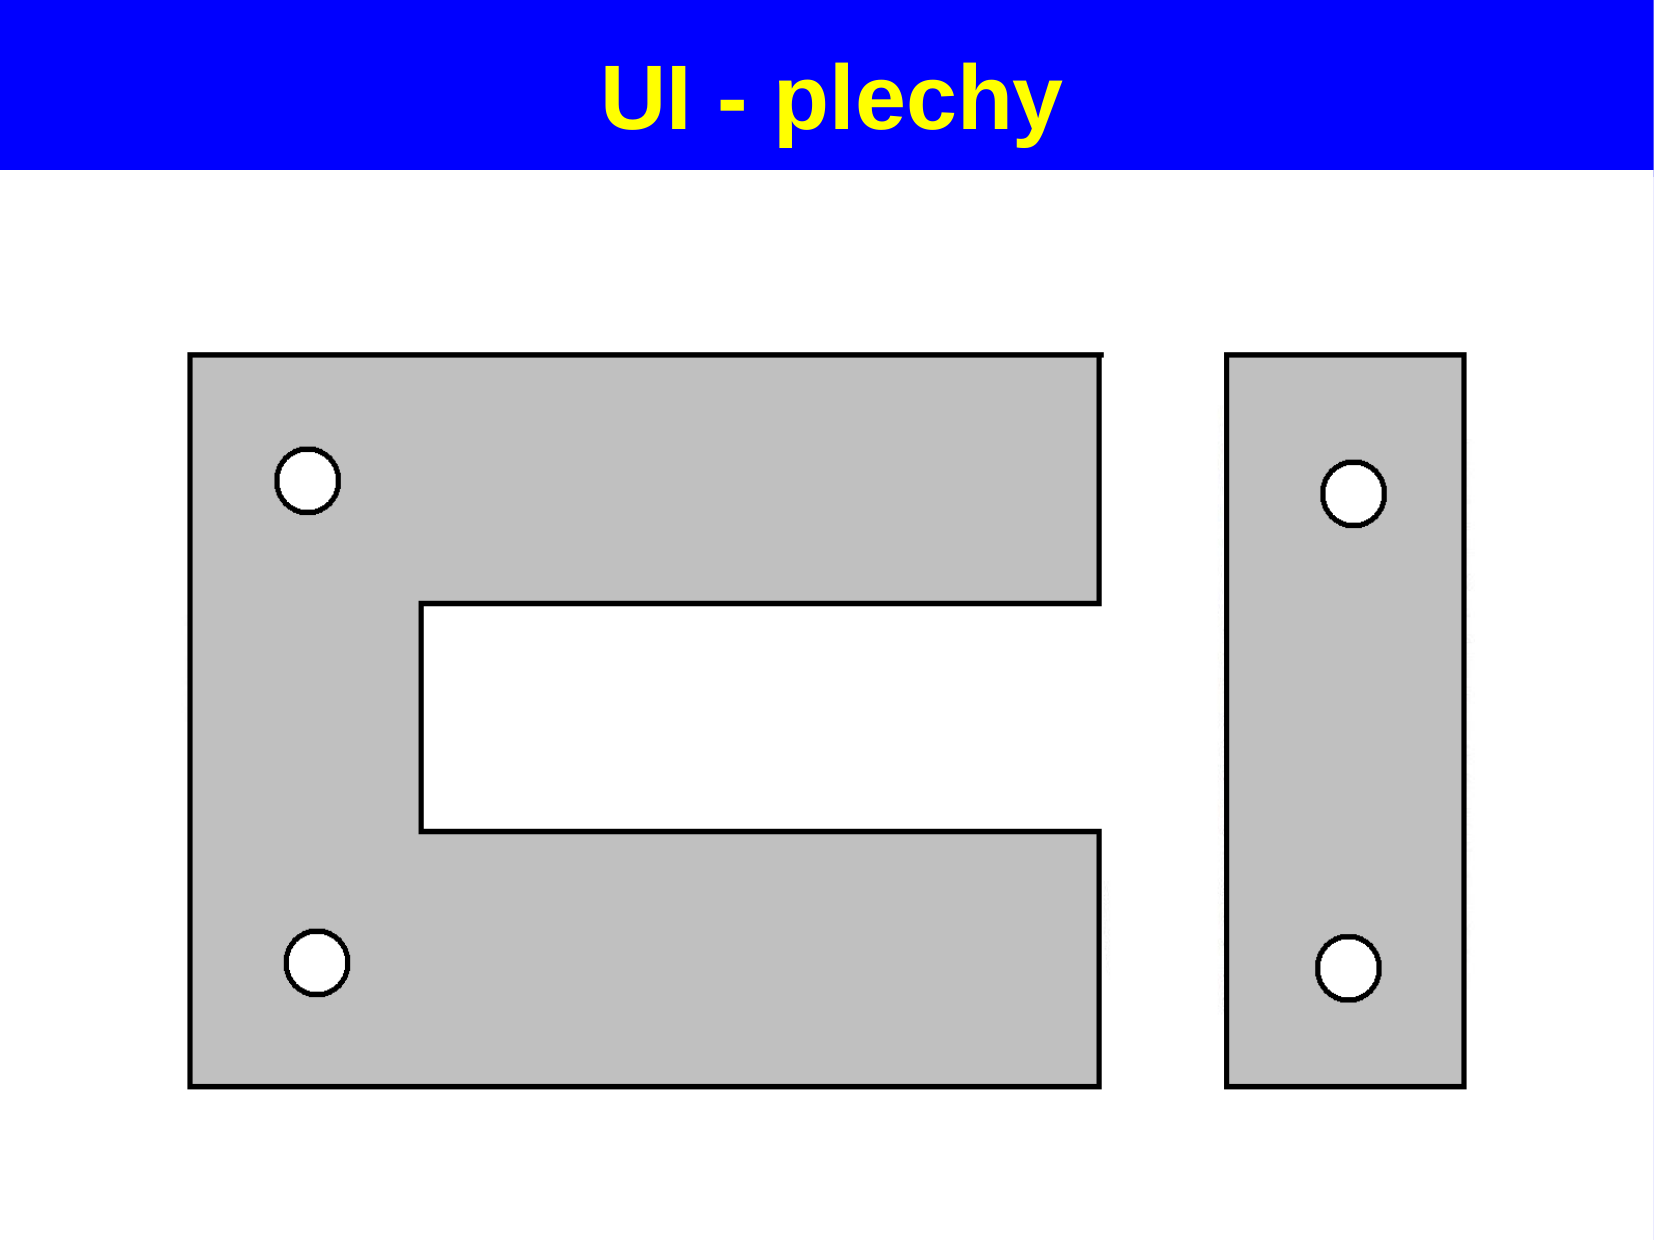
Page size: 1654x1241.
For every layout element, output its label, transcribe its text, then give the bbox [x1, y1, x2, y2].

picture [0, 170, 1654, 1241]
title UI - plechy [88, 0, 1577, 170]
